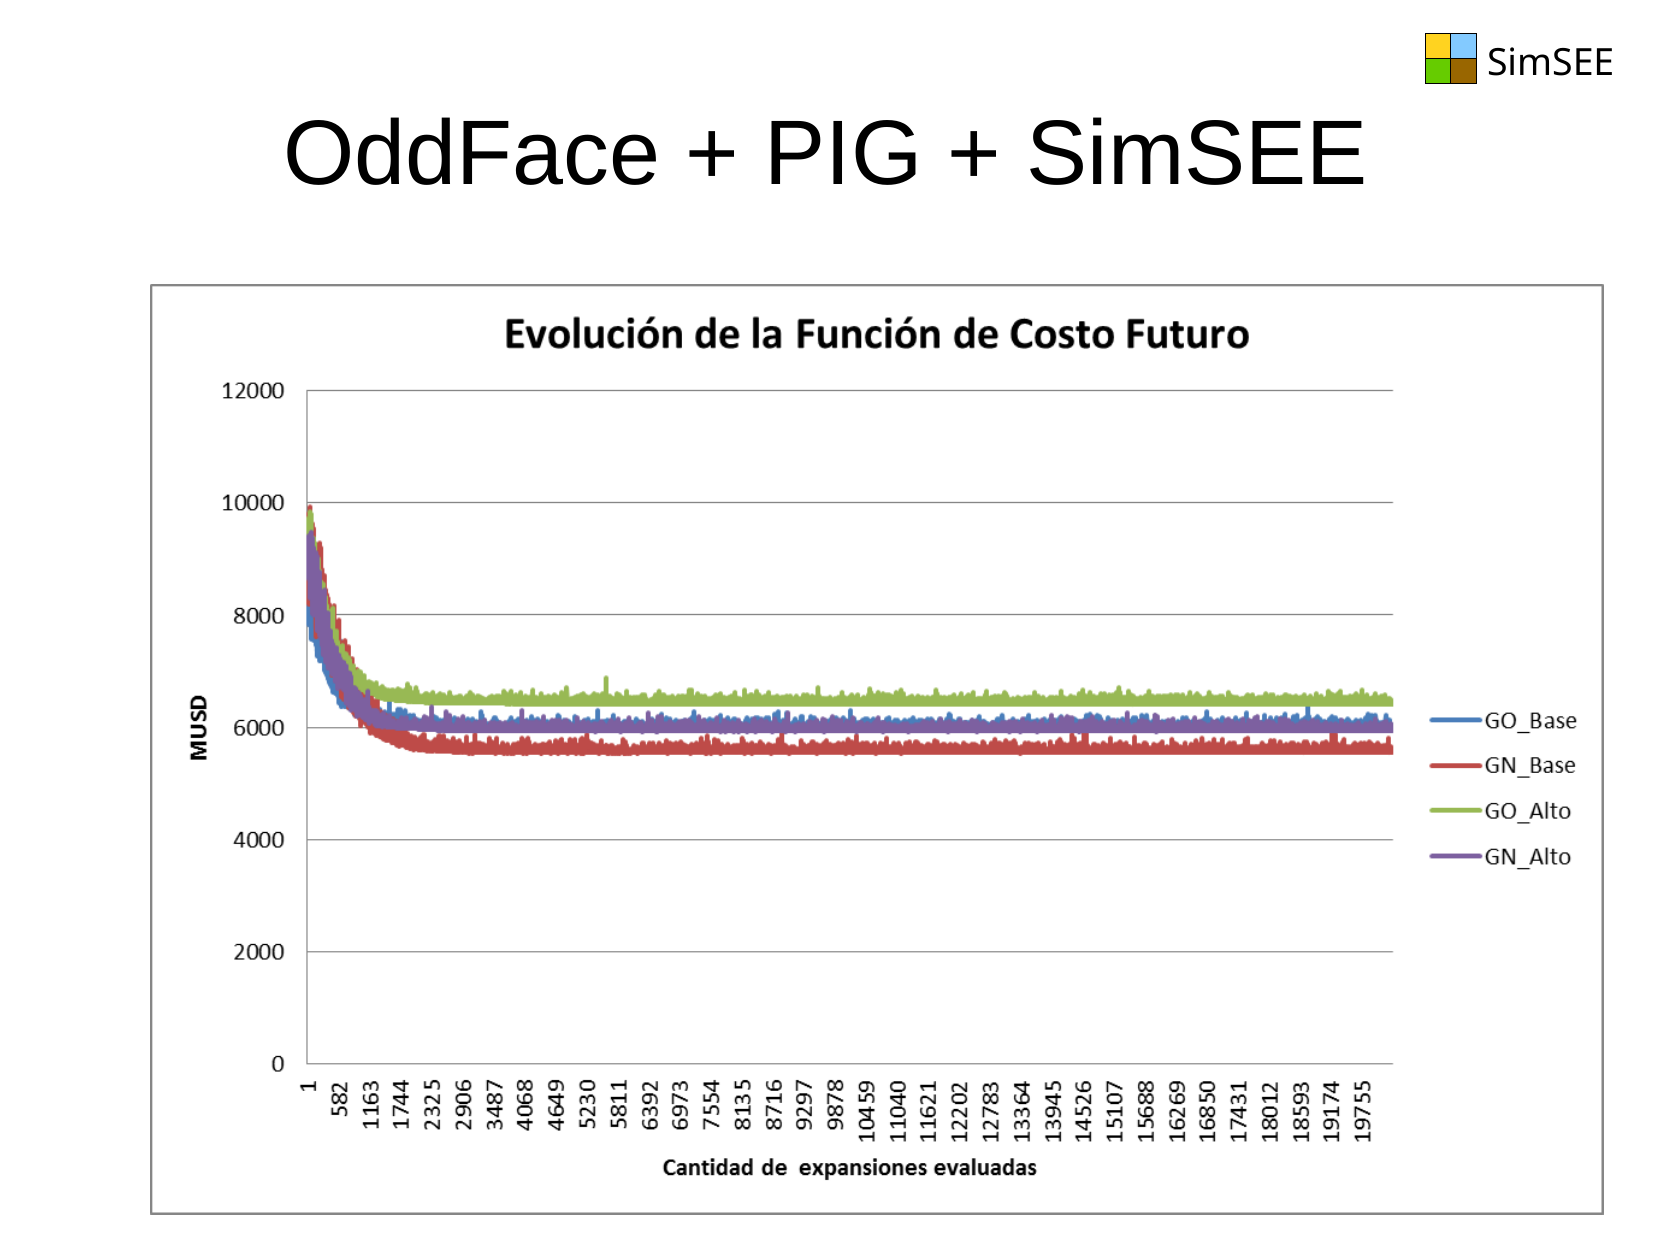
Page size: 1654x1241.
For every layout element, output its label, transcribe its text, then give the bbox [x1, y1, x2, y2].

title OddFace + PIG + SimSEE [82, 49, 1571, 257]
picture [150, 284, 1604, 1216]
